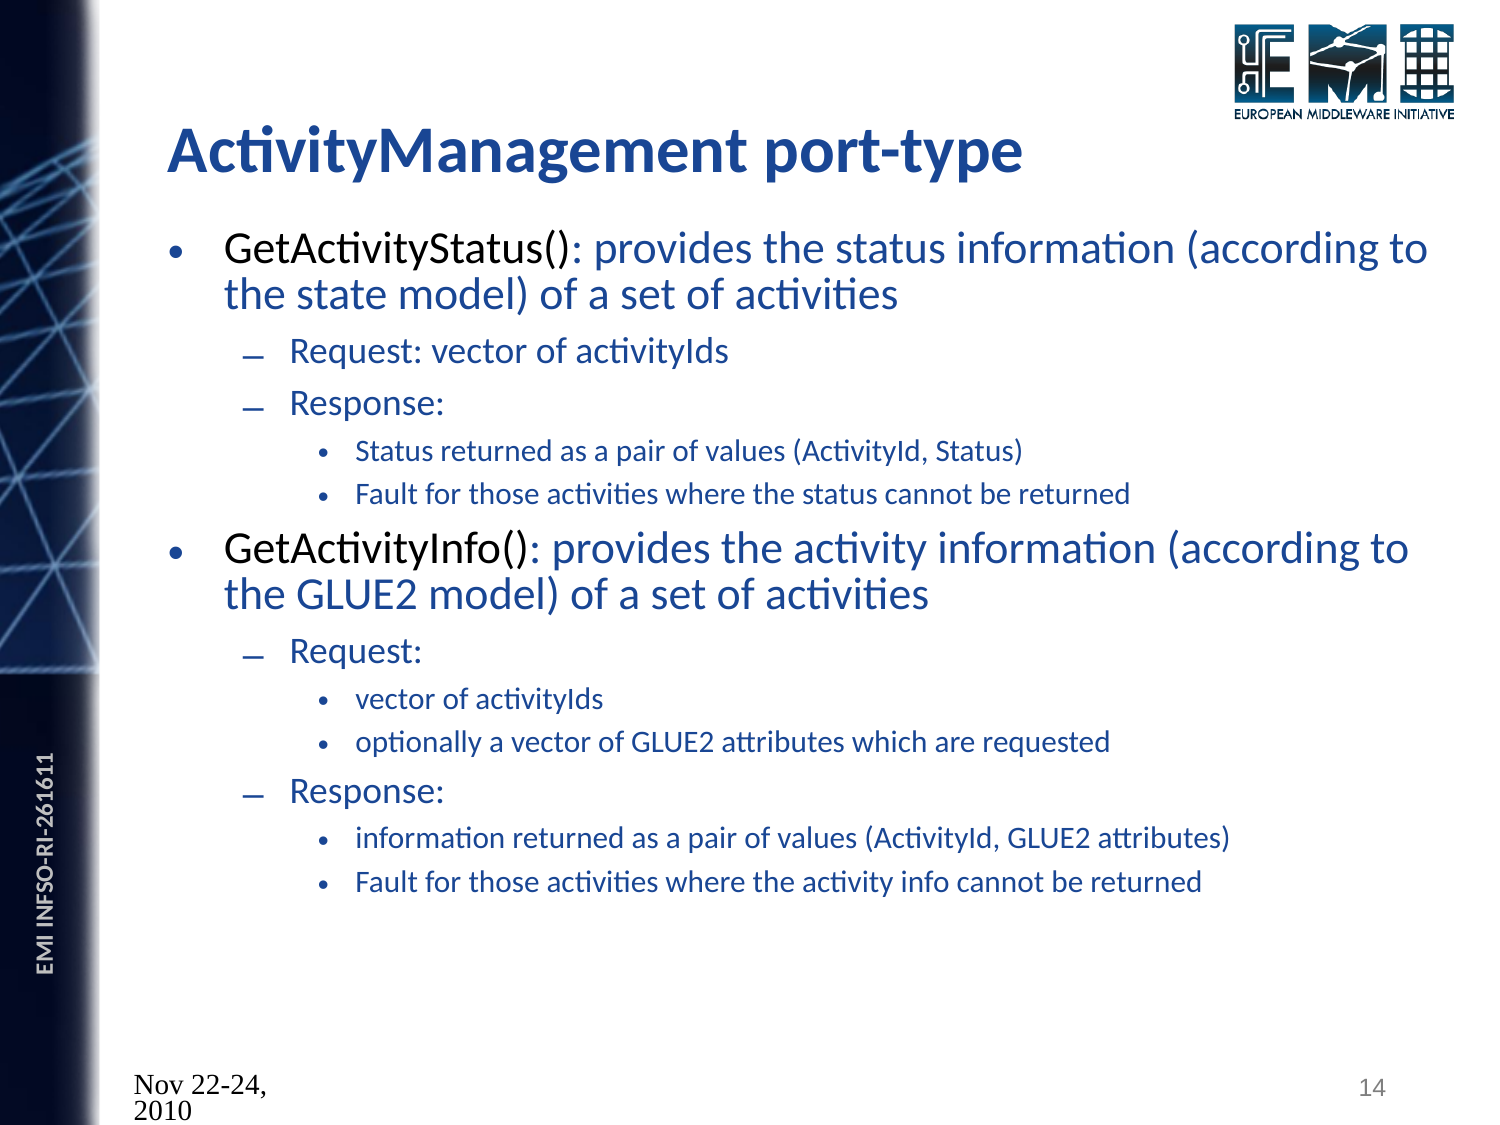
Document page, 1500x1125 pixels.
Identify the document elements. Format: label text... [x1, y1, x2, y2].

text_box ActivityManagement port-type [153, 115, 1388, 212]
text_box <number> [1343, 1063, 1426, 1123]
picture [0, 0, 111, 1125]
picture [1185, 8, 1500, 140]
list GetActivityStatus(): provides the status information (according to the state model) of a set of activities Request: vector of activityIds Response: Status returned as a pair of values (ActivityId, Status) Fault for those activities where the status cannot be returned GetActivityInfo(): provides the activity information (according to the GLUE2 model) of a set of activities Request: vector of activityIds optionally a vector of GLUE2 attributes which are requested Response: information returned as a pair of values (ActivityId, GLUE2 attributes) Fault for those activities where the activity info cannot be returned [153, 221, 1463, 1053]
